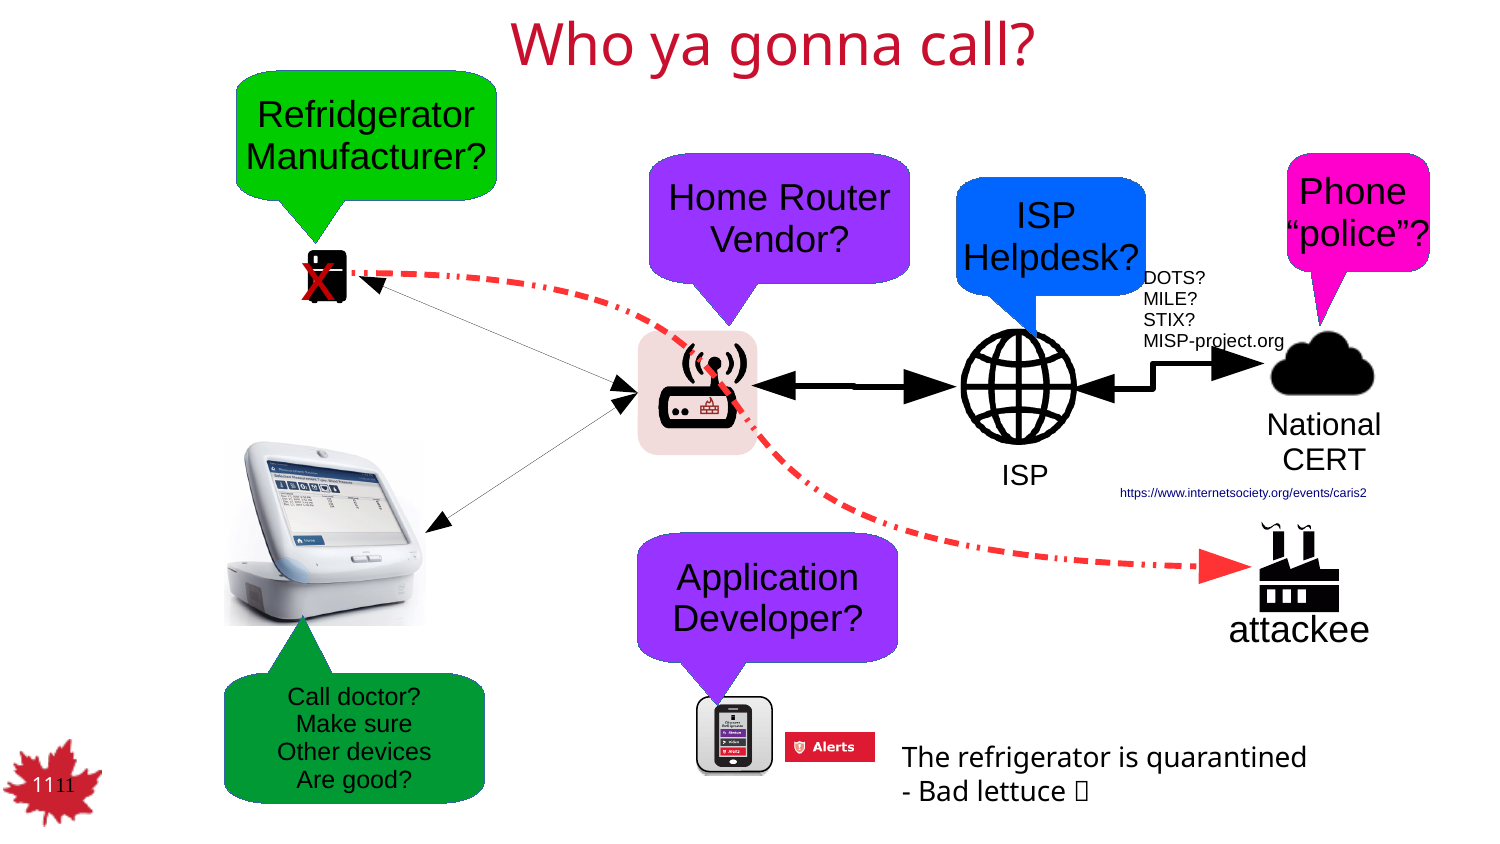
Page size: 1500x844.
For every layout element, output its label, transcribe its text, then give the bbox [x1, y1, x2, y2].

text_box The refrigerator is quarantined - Bad lettuce  [887, 732, 1324, 815]
text_box x [285, 224, 352, 322]
picture [785, 732, 875, 762]
slide_number <number><number> [8, 762, 99, 808]
picture [653, 336, 752, 435]
text_box Call doctor? Make sure Other devices Are good? [224, 615, 485, 804]
text_box [752, 337, 758, 385]
text_box Phone “police”? [1287, 153, 1430, 326]
text_box [696, 696, 773, 772]
title Who ya gonna call? [101, 0, 1444, 167]
text_box ISP [986, 451, 1064, 500]
picture [712, 702, 754, 769]
picture [224, 439, 426, 626]
picture [1264, 301, 1382, 399]
text_box National CERT [1251, 399, 1397, 485]
text_box Application Developer? [637, 532, 898, 706]
text_box ISP Helpdesk? [956, 177, 1146, 338]
text_box https://www.internetsociety.org/events/caris2 [1105, 478, 1382, 508]
picture [352, 245, 359, 308]
text_box [637, 330, 751, 456]
text_box Refridgerator Manufacturer? [236, 70, 497, 244]
chart [658, 394, 777, 454]
text_box [752, 387, 758, 394]
picture [3, 739, 102, 827]
text_box Home Router Vendor? [649, 153, 910, 326]
text_box DOTS? MILE? STIX? MISP-project.org [1128, 259, 1300, 359]
picture [1251, 519, 1347, 615]
picture [956, 324, 1081, 449]
